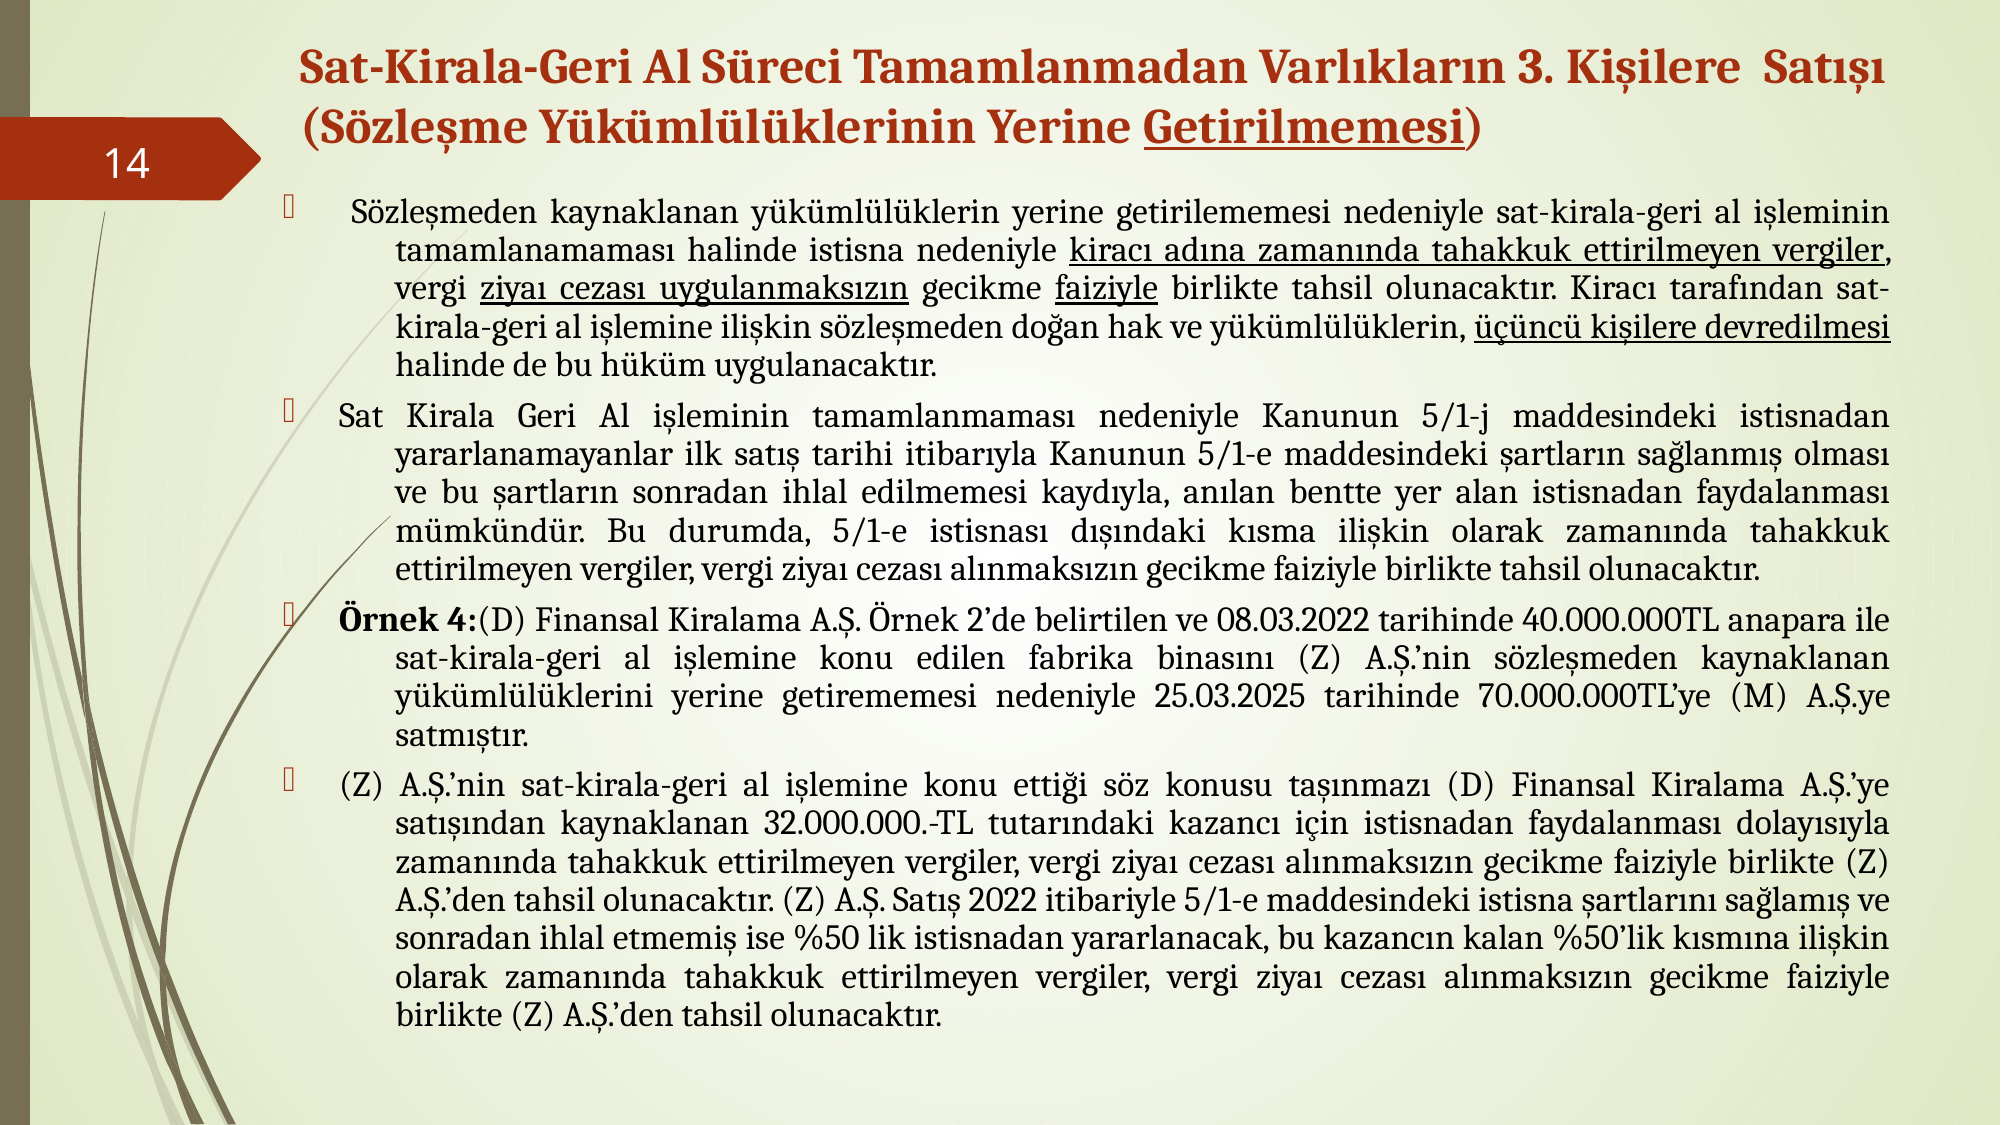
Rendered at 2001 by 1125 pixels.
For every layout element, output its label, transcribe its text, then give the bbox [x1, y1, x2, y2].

text_box [87, 129, 216, 190]
title Sat-Kirala-Geri Al Süreci Tamamlanmadan Varlıkların 3. Kişilere Satışı (Sözleşme Yükümlülüklerinin Yerine Getirilmemesi) [285, 26, 1959, 190]
list Sözleşmeden kaynaklanan yükümlülüklerin yerine getirilememesi nedeniyle sat-kirala-geri al işleminin tamamlanamaması halinde istisna nedeniyle kiracı adına zamanında tahakkuk ettirilmeyen vergiler, vergi ziyaı cezası uygulanmaksızın gecikme faiziyle birlikte tahsil olunacaktır. Kiracı tarafından sat-kirala-geri al işlemine ilişkin sözleşmeden doğan hak ve yükümlülüklerin, üçüncü kişilere devredilmesi halinde de bu hüküm uygulanacaktır. Sat Kirala Geri Al işleminin tamamlanmaması nedeniyle Kanunun 5/1-j maddesindeki istisnadan yararlanamayanlar ilk satış tarihi itibarıyla Kanunun 5/1-e maddesindeki şartların sağlanmış olması ve bu şartların sonradan ihlal edilmemesi kaydıyla, anılan bentte yer alan istisnadan faydalanması mümkündür. Bu durumda, 5/1-e istisnası dışındaki kısma ilişkin olarak zamanında tahakkuk ettirilmeyen vergiler, vergi ziyaı cezası alınmaksızın gecikme faiziyle birlikte tahsil olunacaktır. Örnek 4:(D) Finansal Kiralama A.Ş. Örnek 2’de belirtilen ve 08.03.2022 tarihinde 40.000.000TL anapara ile sat-kirala-geri al işlemine konu edilen fabrika binasını (Z) A.Ş.’nin sözleşmeden kaynaklanan yükümlülüklerini yerine getirememesi nedeniyle 25.03.2025 tarihinde 70.000.000TL’ye (M) A.Ş.ye satmıştır. (Z) A.Ş.’nin sat-kirala-geri al işlemine konu ettiği söz konusu taşınmazı (D) Finansal Kiralama A.Ş.’ye satışından kaynaklanan 32.000.000.-TL tutarındaki kazancı için istisnadan faydalanması dolayısıyla zamanında tahakkuk ettirilmeyen vergiler, vergi ziyaı cezası alınmaksızın gecikme faiziyle birlikte (Z) A.Ş.’den tahsil olunacaktır. (Z) A.Ş. Satış 2022 itibariyle 5/1-e maddesindeki istisna şartlarını sağlamış ve sonradan ihlal etmemiş ise %50 lik istisnadan yararlanacak, bu kazancın kalan %50’lik kısmına ilişkin olarak zamanında tahakkuk ettirilmeyen vergiler, vergi ziyaı cezası alınmaksızın gecikme faiziyle birlikte (Z) A.Ş.’den tahsil olunacaktır. [267, 185, 1906, 1050]
